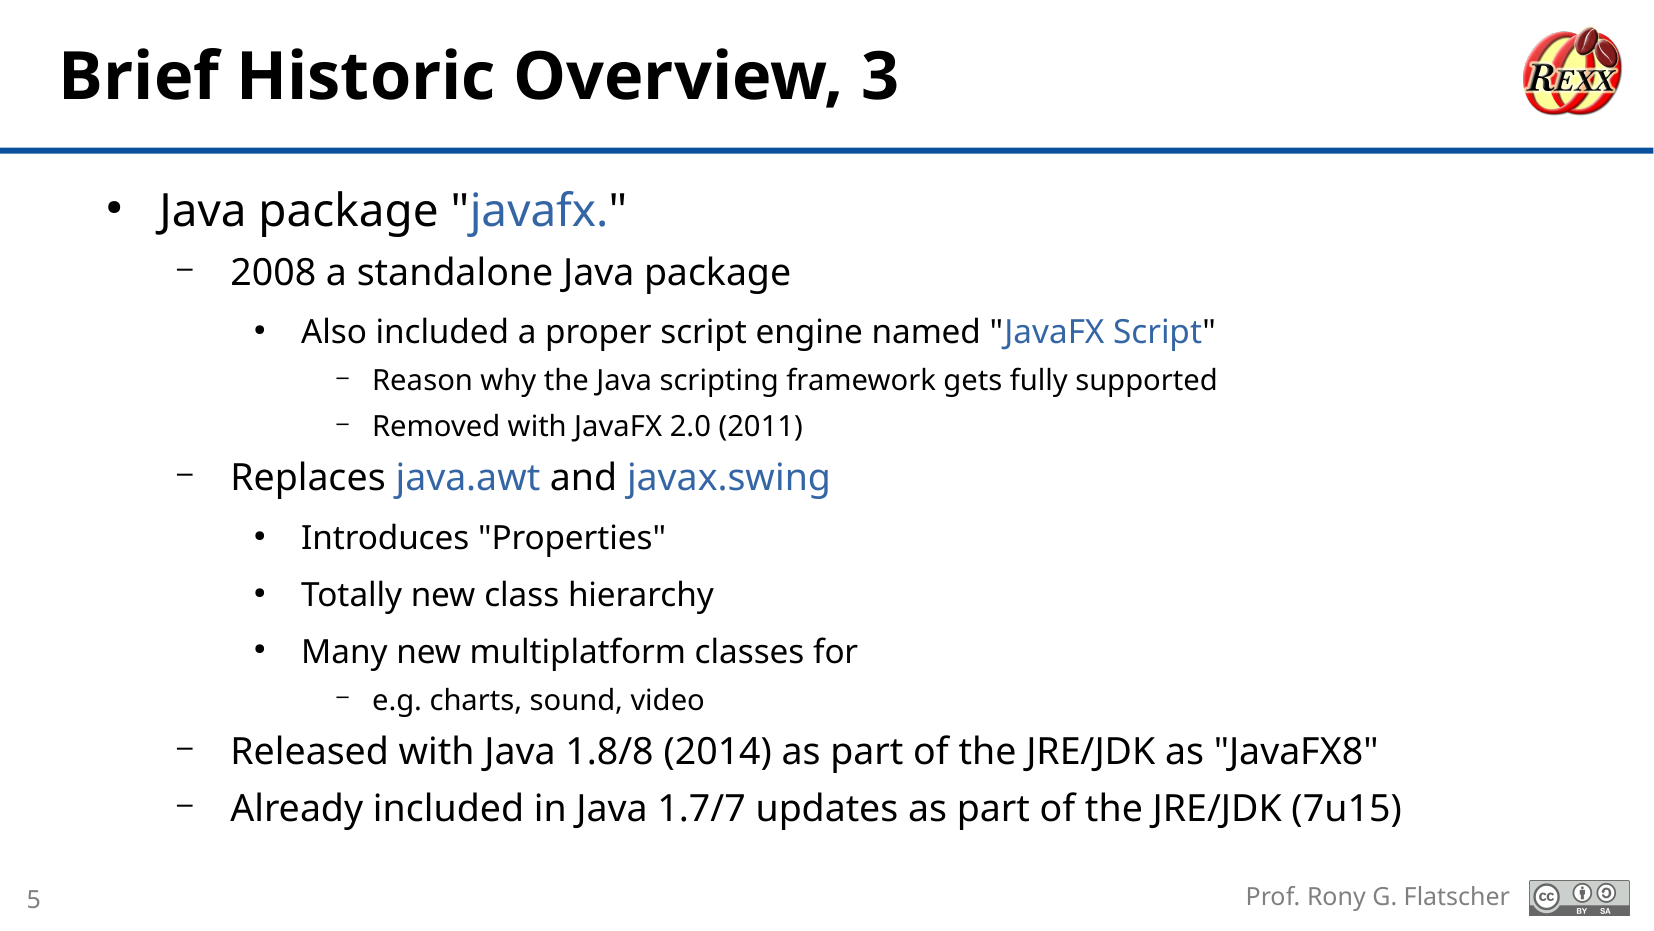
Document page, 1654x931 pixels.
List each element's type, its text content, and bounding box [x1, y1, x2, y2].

list Java package "javafx." 2008 a standalone Java package Also included a proper script engine named "JavaFX Script" Reason why the Java scripting framework gets fully supported Removed with JavaFX 2.0 (2011) Replaces java.awt and javax.swing Introduces "Properties" Totally new class hierarchy Many new multiplatform classes for e.g. charts, sound, video Released with Java 1.8/8 (2014) as part of the JRE/JDK as "JavaFX8" Already included in Java 1.7/7 updates as part of the JRE/JDK (7u15) [88, 177, 1577, 857]
title Brief Historic Overview, 3 [0, 0, 1625, 148]
